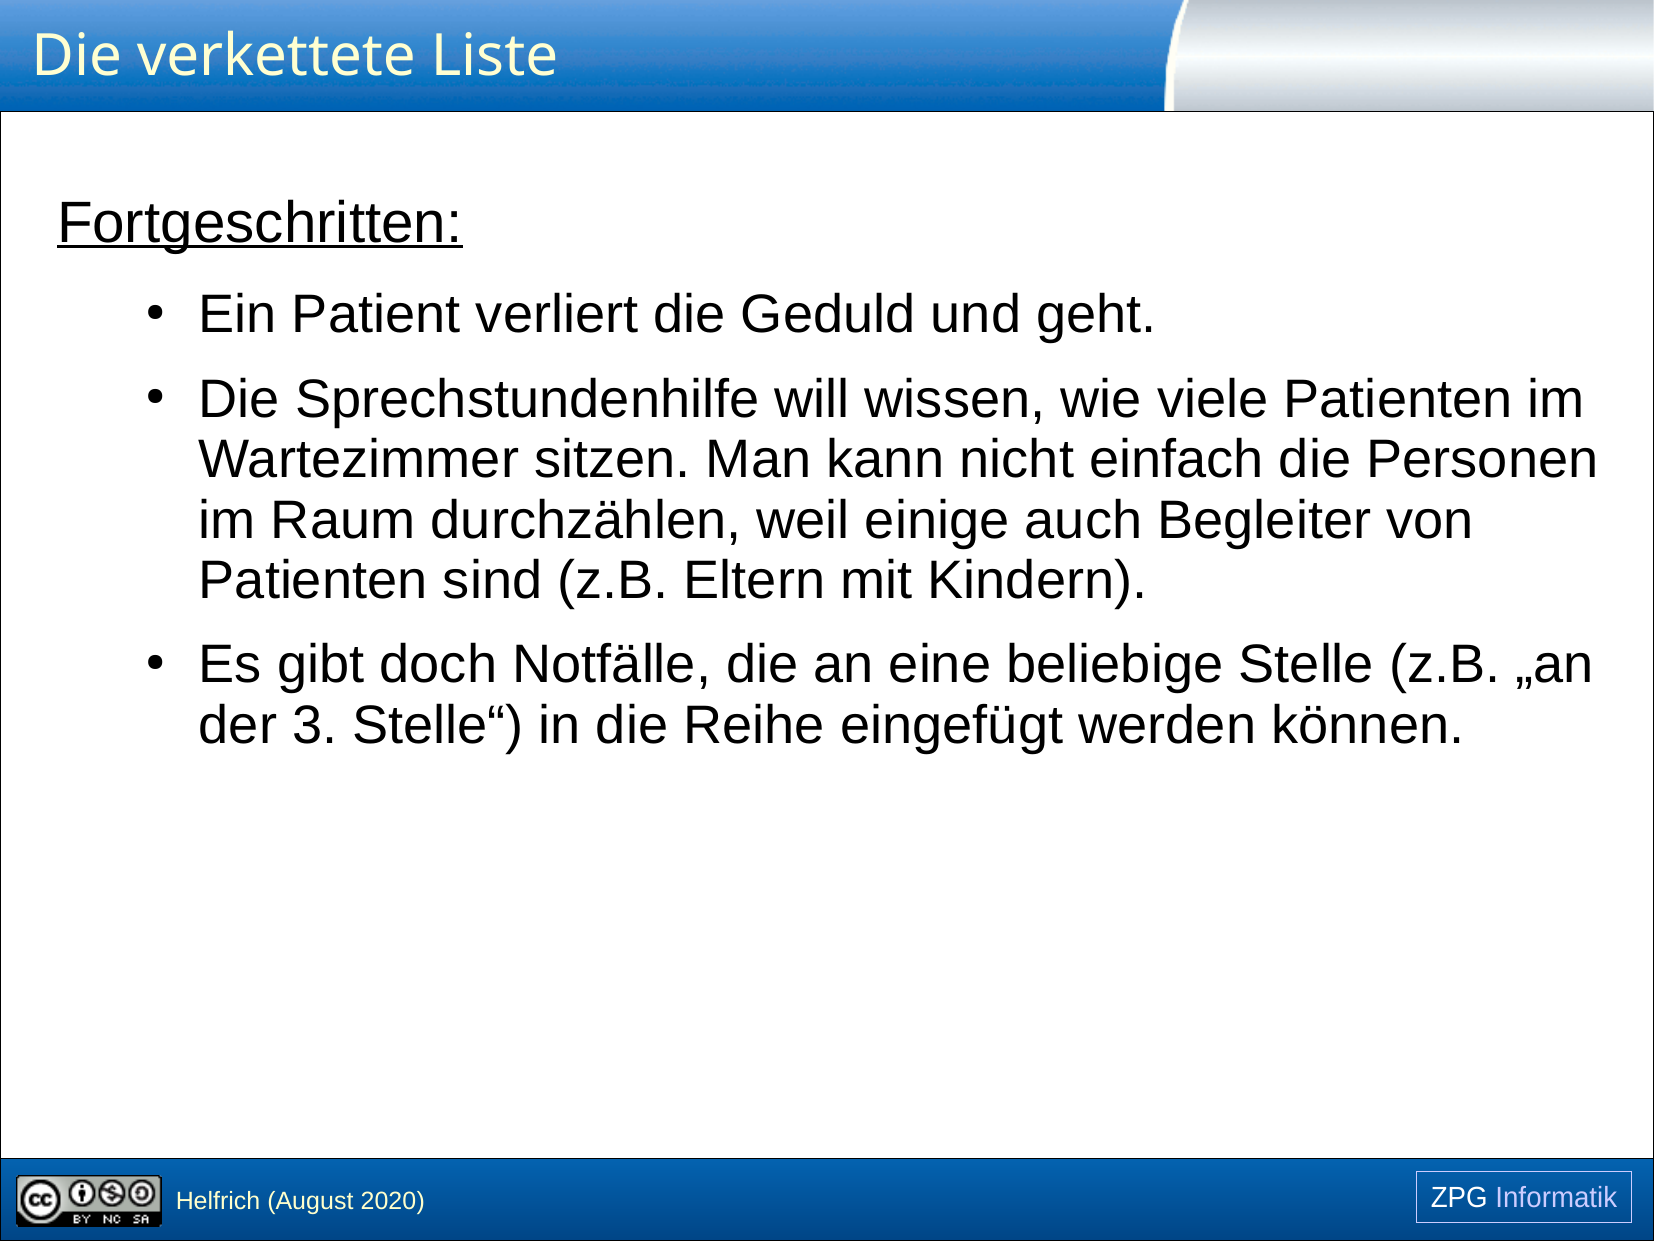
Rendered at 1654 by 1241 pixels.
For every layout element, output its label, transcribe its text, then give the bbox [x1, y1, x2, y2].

title Die verkettete Liste [31, 14, 1151, 92]
picture [16, 1175, 162, 1227]
list Fortgeschritten: Ein Patient verliert die Geduld und geht. Die Sprechstundenhilfe will wissen, wie viele Patienten im Wartezimmer sitzen. Man kann nicht einfach die Personen im Raum durchzählen, weil einige auch Begleiter von Patienten sind (z.B. Eltern mit Kindern). Es gibt doch Notfälle, die an eine beliebige Stelle (z.B. „an der 3. Stelle“) in die Reihe eingefügt werden können. [57, 189, 1605, 909]
picture [0, 0, 1654, 111]
